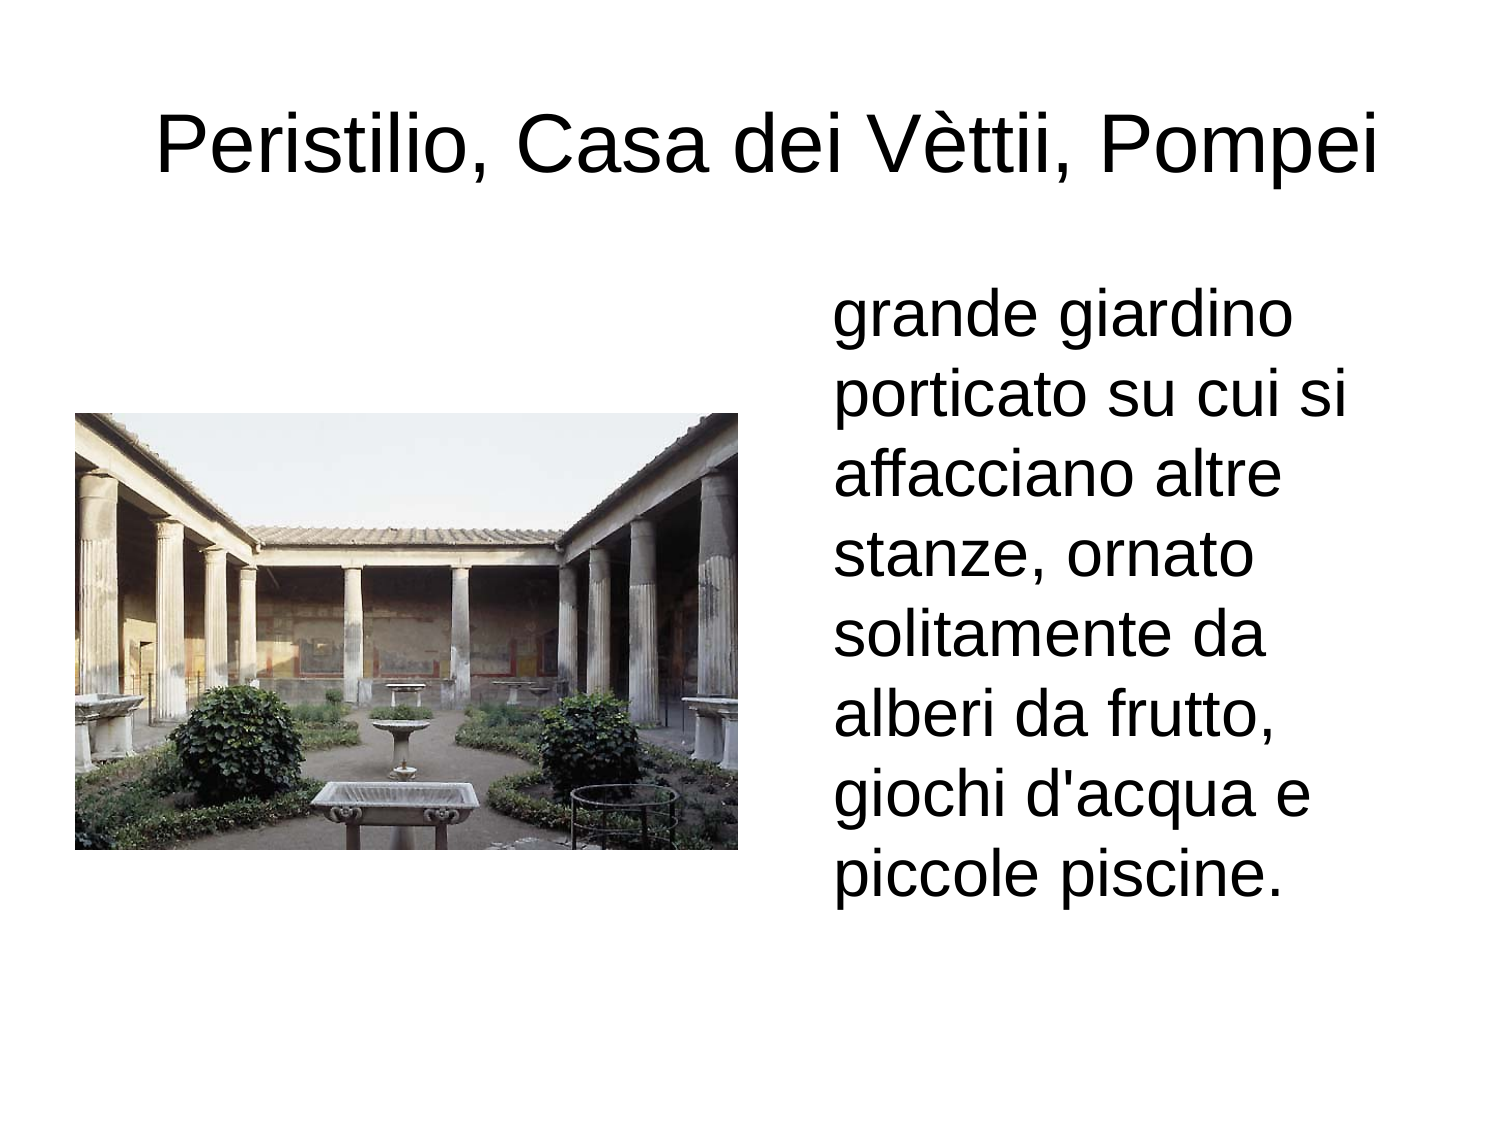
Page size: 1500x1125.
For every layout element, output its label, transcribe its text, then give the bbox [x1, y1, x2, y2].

title Peristilio, Casa dei Vèttii, Pompei [75, 45, 1426, 233]
picture [75, 413, 738, 850]
list grande giardino porticato su cui si affacciano altre stanze, ornato solitamente da alberi da frutto, giochi d'acqua e piccole piscine. [762, 262, 1426, 1000]
